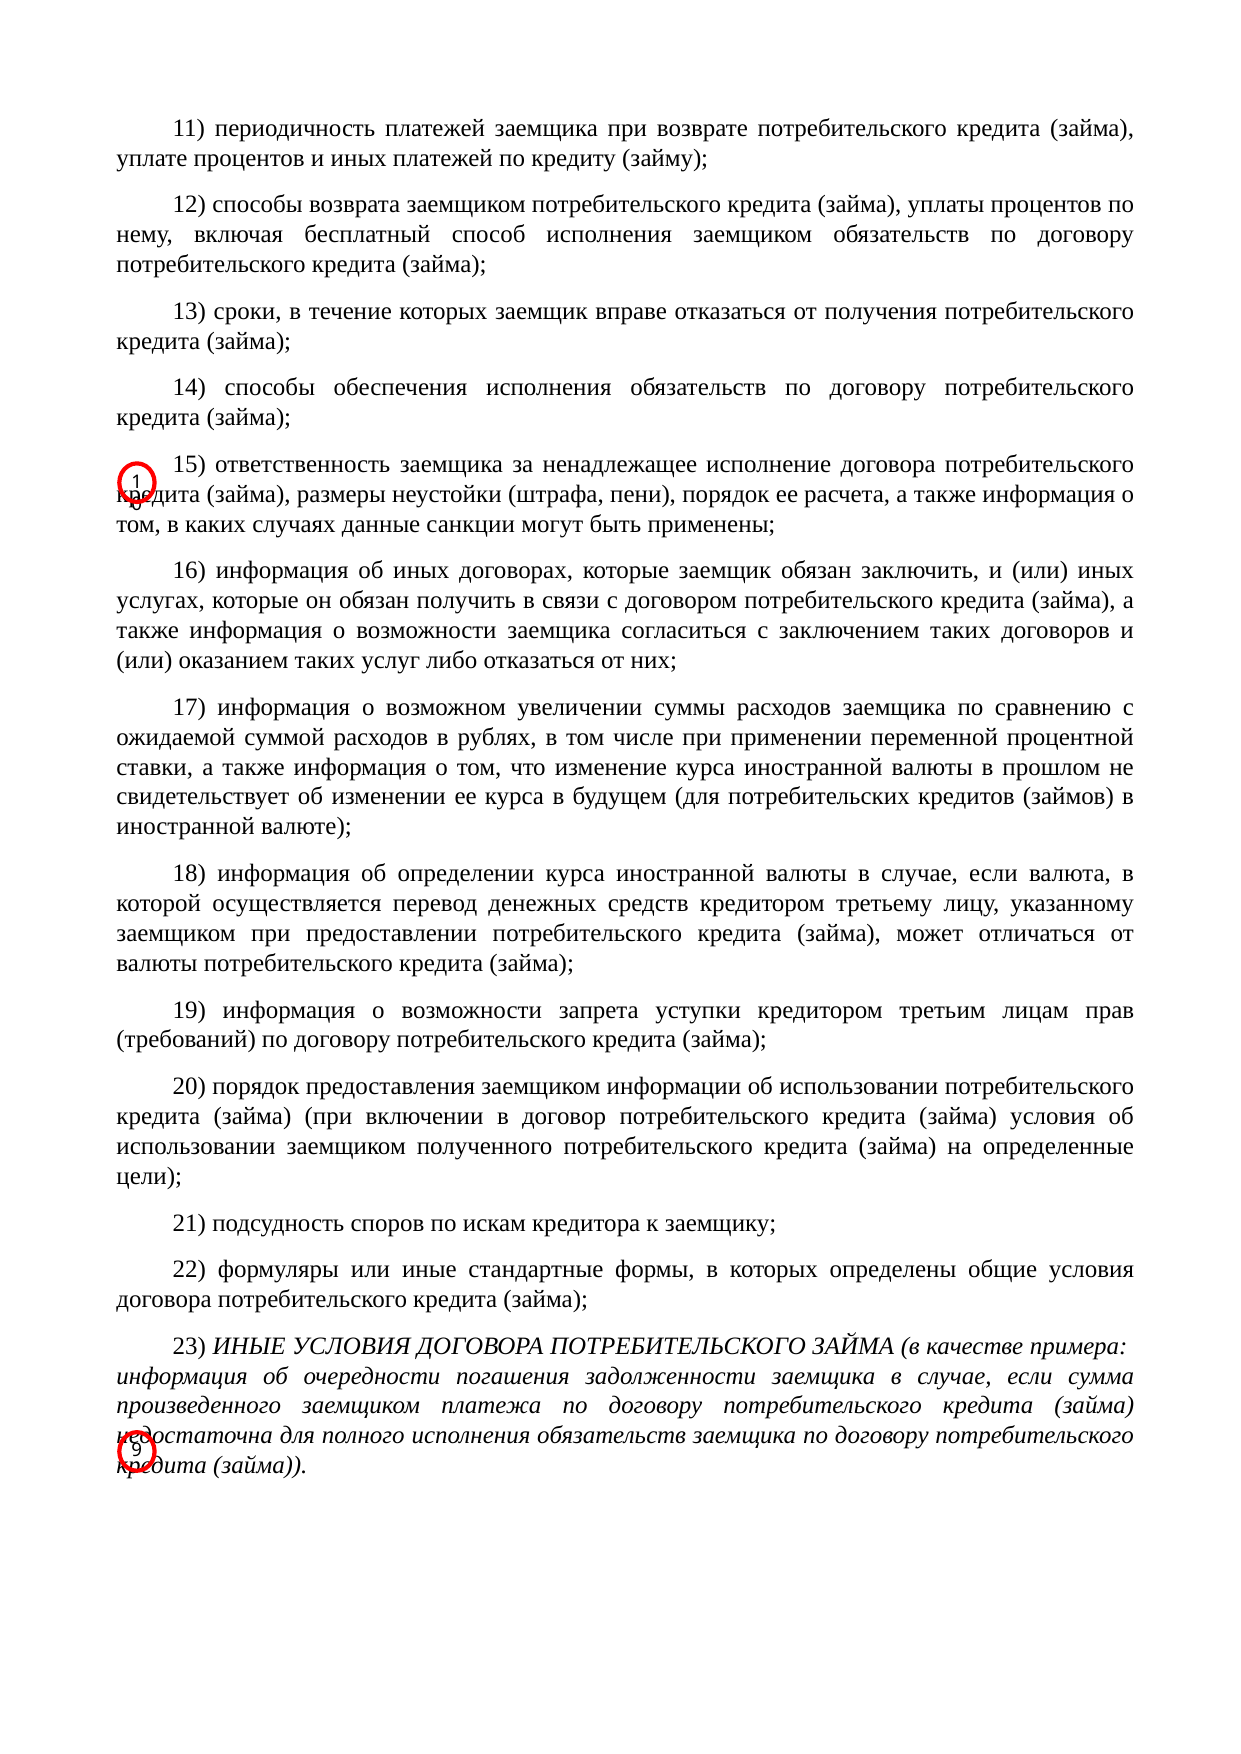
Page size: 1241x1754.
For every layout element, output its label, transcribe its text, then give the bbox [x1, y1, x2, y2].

text_box 10 [113, 461, 161, 522]
text_box 9 [143, 1430, 161, 1469]
text_box 11) периодичность платежей заемщика при возврате потребительского кредита (займа), уплате процентов и иных платежей по кредиту (займу); 12) способы возврата заемщиком потребительского кредита (займа), уплаты процентов по нему, включая бесплатный способ исполнения заемщиком обязательств по договору потребительского кредита (займа); 13) сроки, в течение которых заемщик вправе отказаться от получения потребительского кредита (займа); 14) способы обеспечения исполнения обязательств по договору потребительского кредита (займа); 15) ответственность заемщика за ненадлежащее исполнение договора потребительского кредита (займа), размеры неустойки (штрафа, пени), порядок ее расчета, а также информация о том, в каких случаях данные санкции могут быть применены; 16) информация об иных договорах, которые заемщик обязан заключить, и (или) иных услугах, которые он обязан получить в связи с договором потребительского кредита (займа), а также информация о возможности заемщика согласиться с заключением таких договоров и (или) оказанием таких услуг либо отказаться от них; 17) информация о возможном увеличении суммы расходов заемщика по сравнению с ожидаемой суммой расходов в рублях, в том числе при применении переменной процентной ставки, а также информация о том, что изменение курса иностранной валюты в прошлом не свидетельствует об изменении ее курса в будущем (для потребительских кредитов (займов) в иностранной валюте); 18) информация об определении курса иностранной валюты в случае, если валюта, в которой осуществляется перевод денежных средств кредитором третьему лицу, указанному заемщиком при предоставлении потребительского кредита (займа), может отличаться от валюты потребительского кредита (займа); 19) информация о возможности запрета уступки кредитором третьим лицам прав (требований) по договору потребительского кредита (займа); 20) порядок предоставления заемщиком информации об использовании потребительского кредита (займа) (при включении в договор потребительского кредита (займа) условия об использовании заемщиком полученного потребительского кредита (займа) на определенные цели); 21) подсудность споров по искам кредитора к заемщику; 22) формуляры или иные стандартные формы, в которых определены общие условия договора потребительского кредита (займа); 23) ИНЫЕ УСЛОВИЯ ДОГОВОРА ПОТРЕБИТЕЛЬСКОГО ЗАЙМА (в качестве примера: информация об очередности погашения задолженности заемщика в случае, если сумма произведенного заемщиком платежа по договору потребительского кредита (займа) недостаточна для полного исполнения обязательств заемщика по договору потребительского кредита (займа)). [101, 103, 1151, 1533]
text_box 10 [122, 466, 152, 499]
text_box 9 [122, 1435, 152, 1468]
text_box 9 [113, 1430, 131, 1469]
